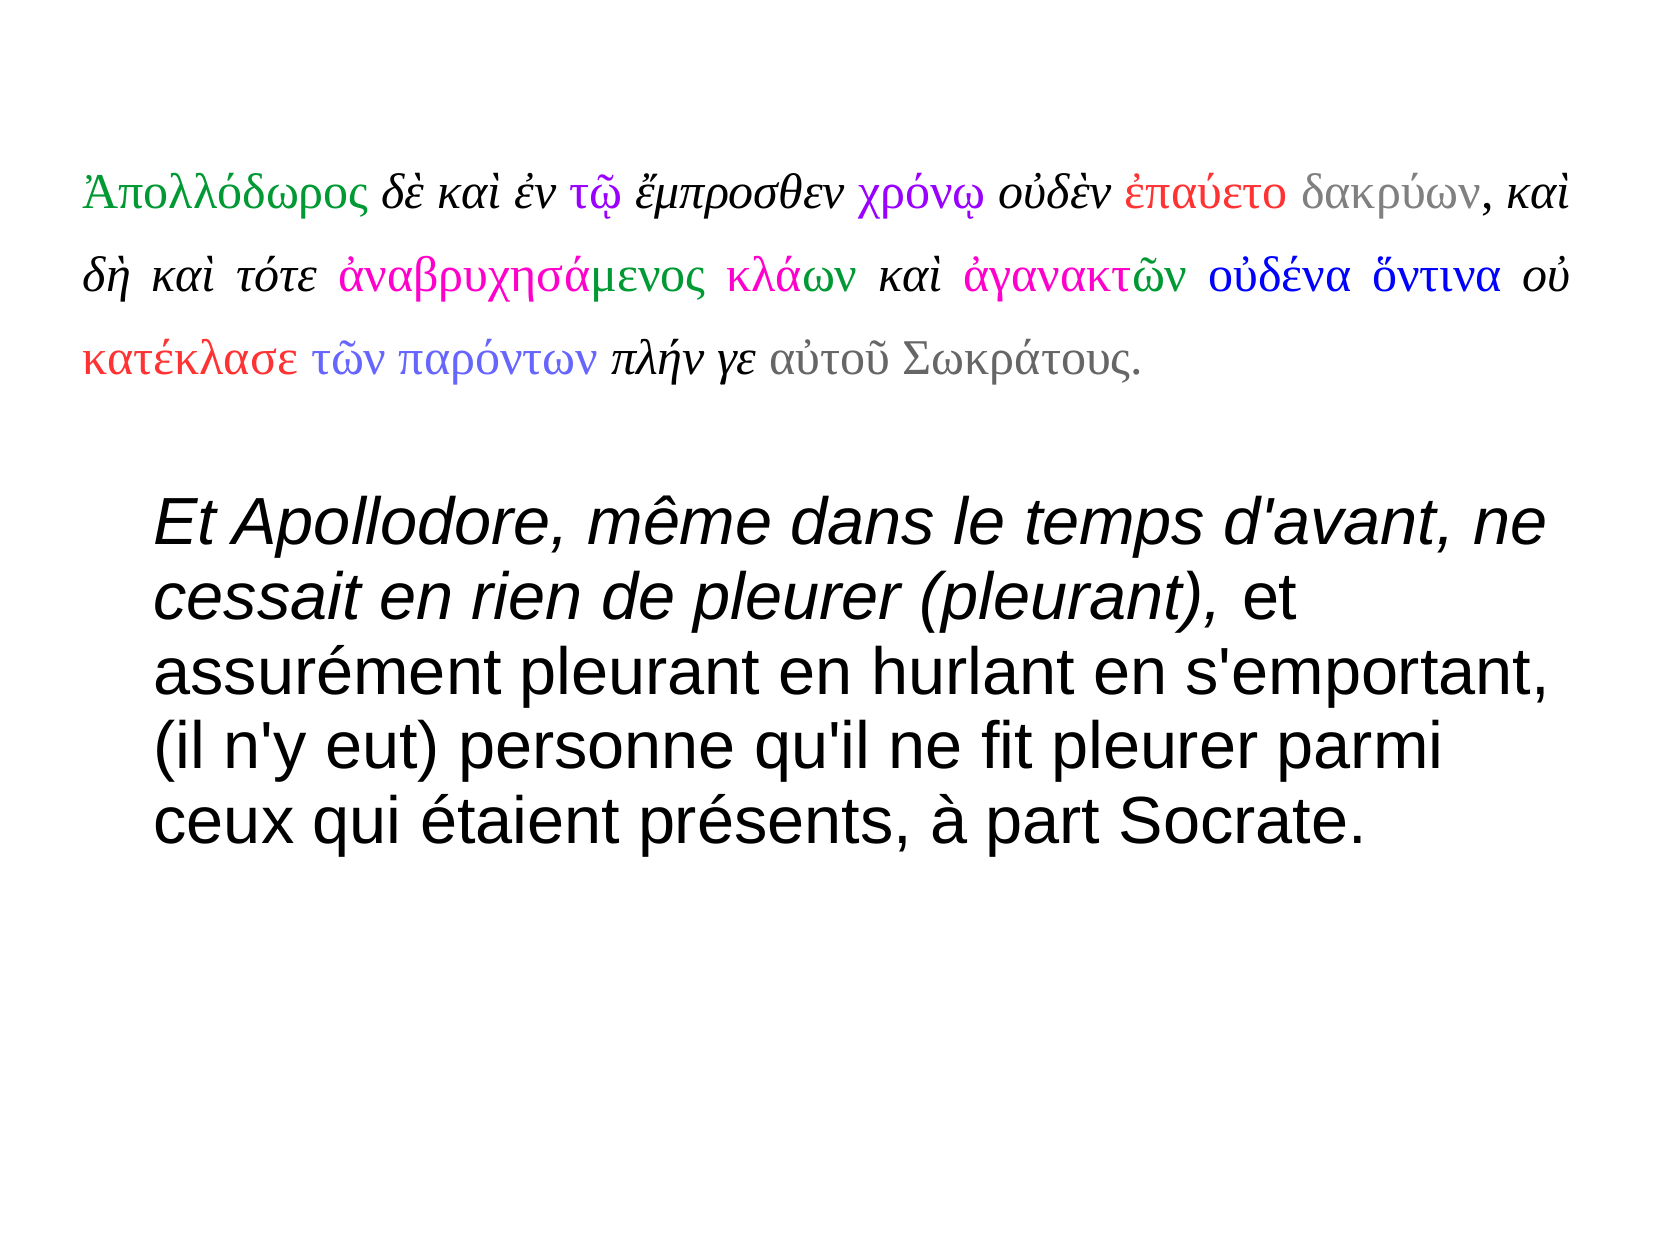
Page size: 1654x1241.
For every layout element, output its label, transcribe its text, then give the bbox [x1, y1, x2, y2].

list Et Apollodore, même dans le temps d'avant, ne cessait en rien de pleurer (pleurant), et assurément pleurant en hurlant en s'emportant, (il n'y eut) personne qu'il ne fit pleurer parmi ceux qui étaient présents, à part Socrate. [82, 484, 1571, 1109]
title Ἀπολλόδωρος δὲ καὶ ἐν τῷ ἔμπροσθεν χρόνῳ οὐδὲν ἐπαύετο δακρύων, καὶ δὴ καὶ τότε ἀναβρυχησάμενος κλάων καὶ ἀγανακτῶν οὐδένα ὅντινα οὐ κατέκλασε τῶν παρόντων πλήν γε αὐτοῦ Σωκράτους. [82, 49, 1571, 473]
